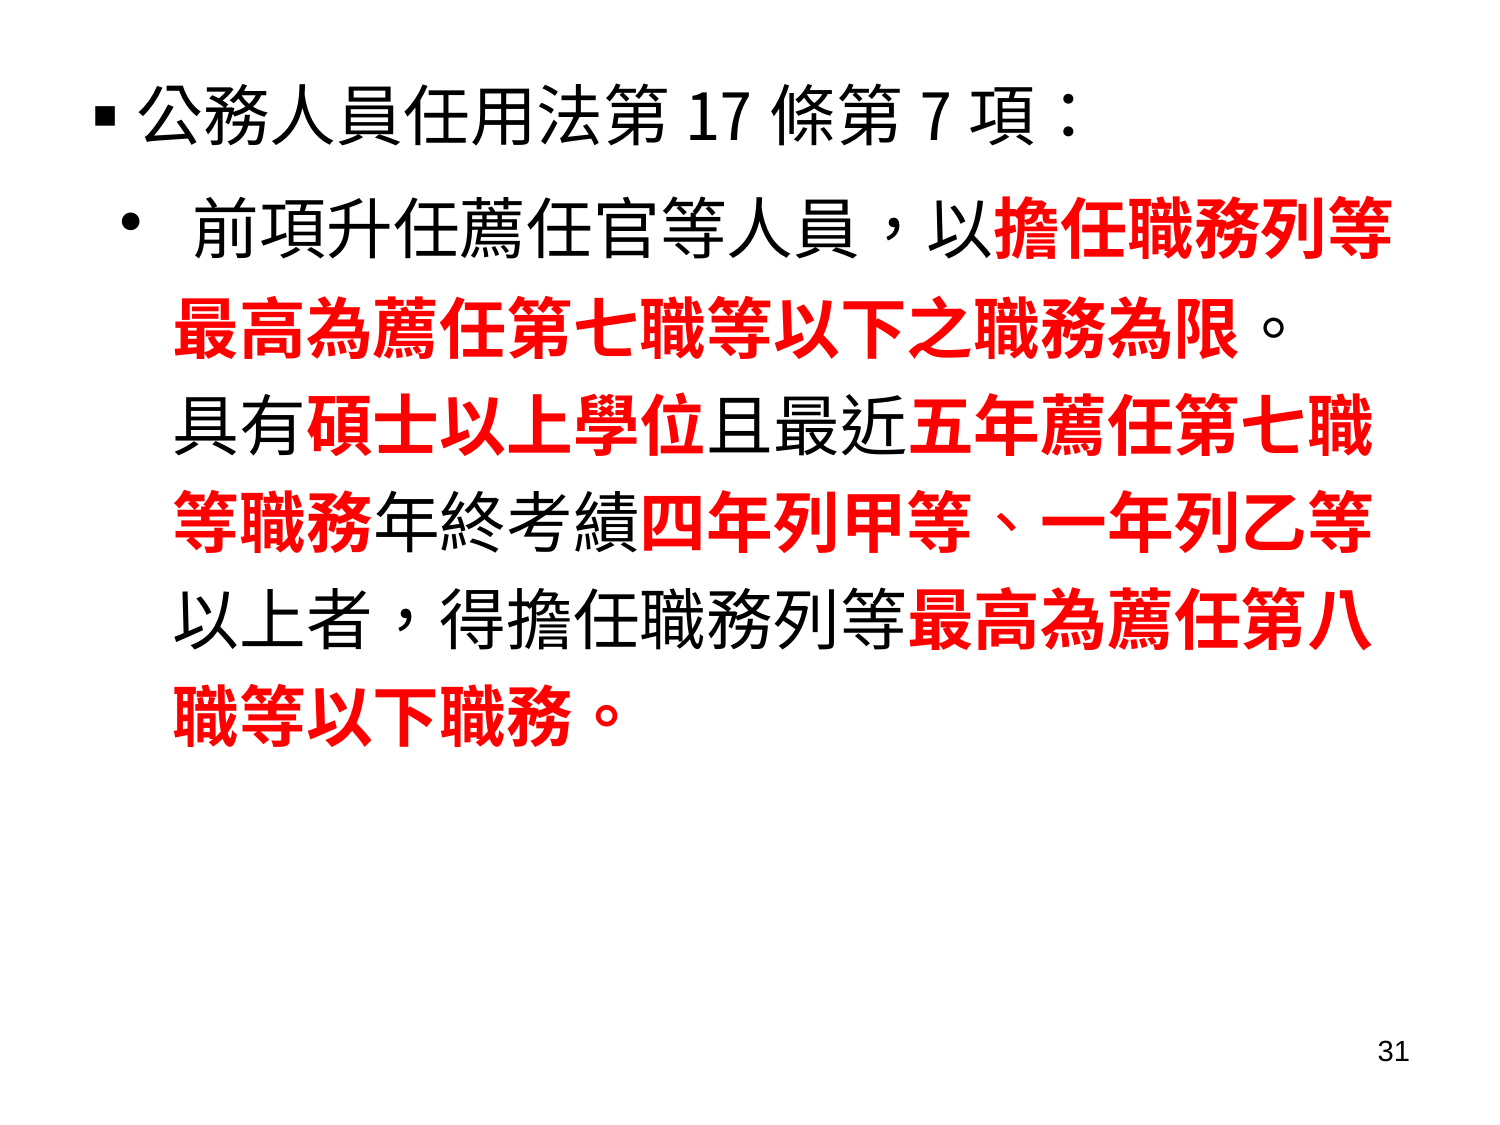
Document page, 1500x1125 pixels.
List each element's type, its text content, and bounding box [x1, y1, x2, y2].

list 公務人員任用法第17條第7項： •前項升任薦任官等人員，以擔任職務列等 最高為薦任第七職等以下之職務為限。 具有碩士以上學位且最近五年薦任第七職 等職務年終考績四年列甲等、一年列乙等 以上者，得擔任職務列等最高為薦任第八 職等以下職務。 [75, 66, 1426, 1005]
